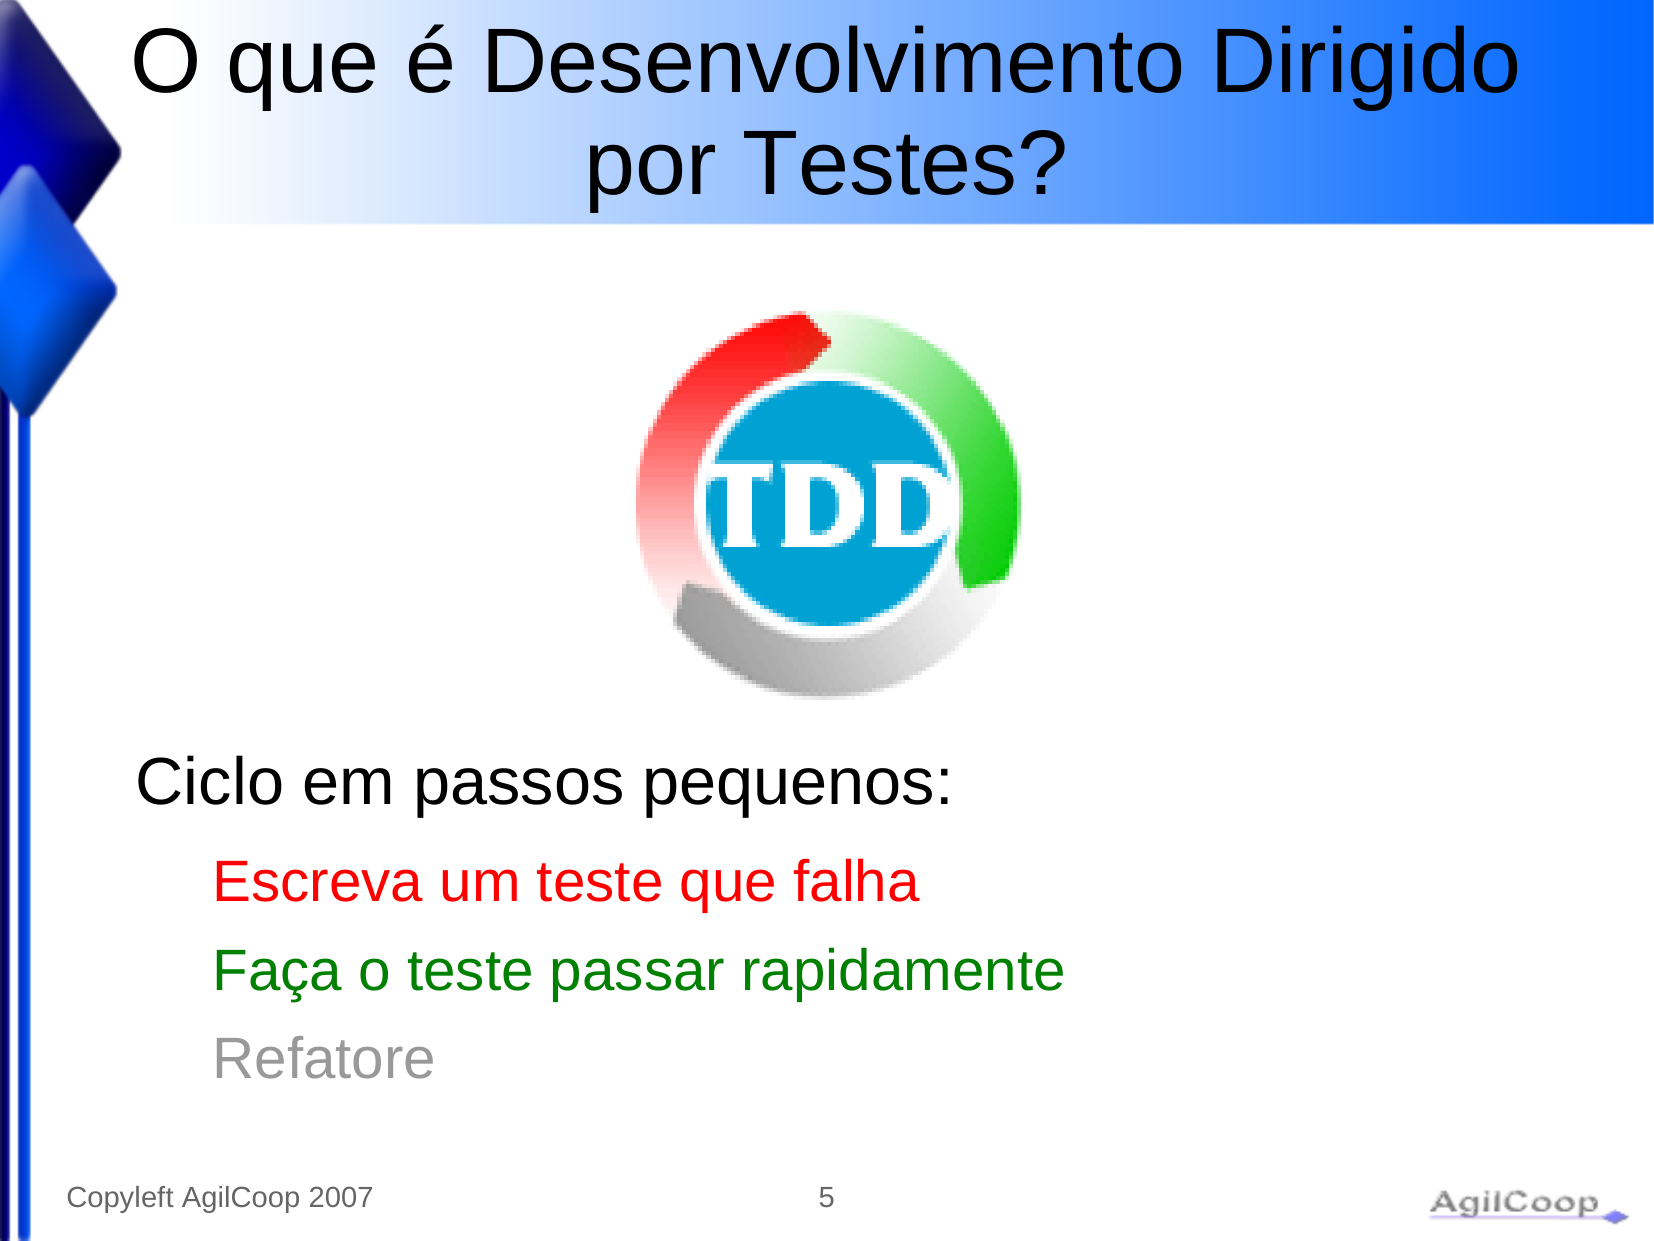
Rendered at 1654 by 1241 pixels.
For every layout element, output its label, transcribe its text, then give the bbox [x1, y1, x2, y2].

list Ciclo em passos pequenos: Escreva um teste que falha Faça o teste passar rapidamente Refatore [118, 271, 1607, 1108]
title O que é Desenvolvimento Dirigido por Testes? [82, 8, 1571, 215]
picture [0, 0, 1654, 1241]
